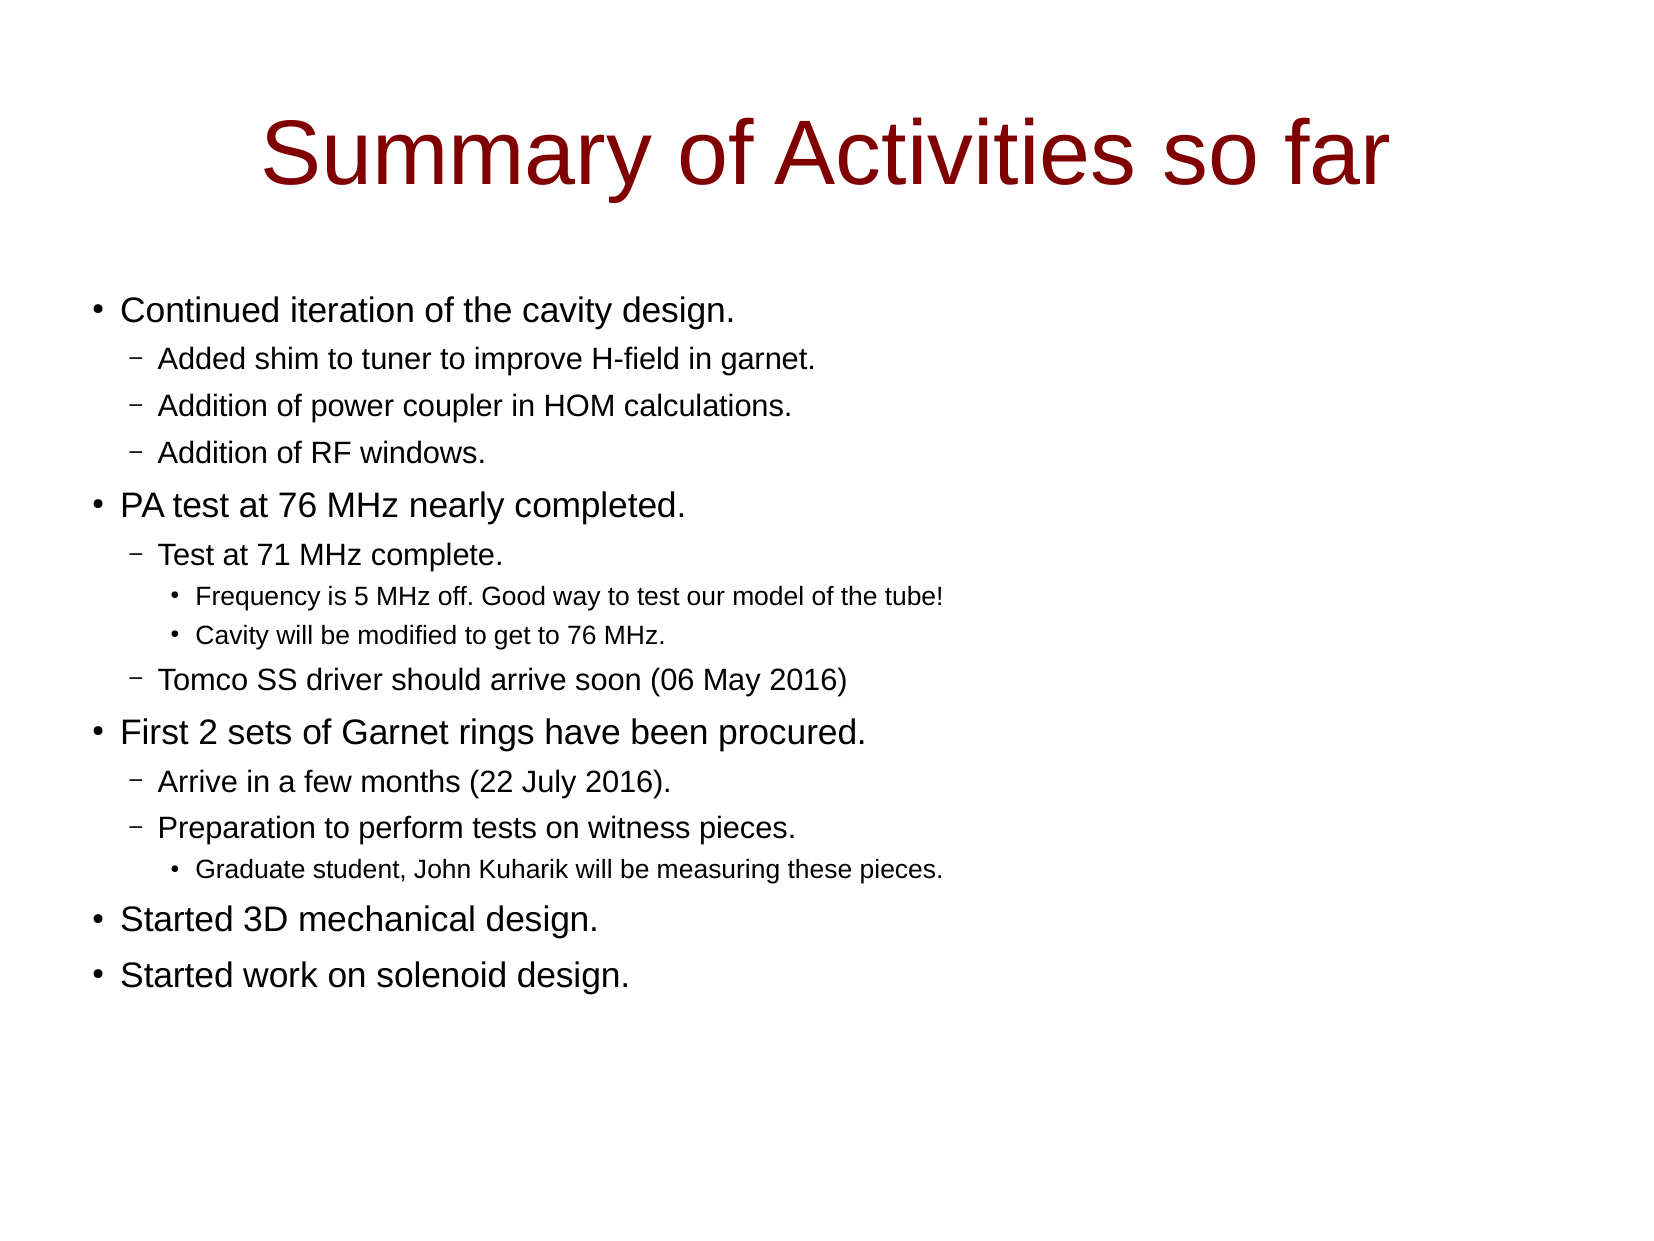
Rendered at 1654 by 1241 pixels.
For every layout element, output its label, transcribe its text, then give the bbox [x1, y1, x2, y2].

title Summary of Activities so far [82, 49, 1571, 257]
list Continued iteration of the cavity design. Added shim to tuner to improve H-field in garnet. Addition of power coupler in HOM calculations. Addition of RF windows. PA test at 76 MHz nearly completed. Test at 71 MHz complete. Frequency is 5 MHz off. Good way to test our model of the tube! Cavity will be modified to get to 76 MHz. Tomco SS driver should arrive soon (06 May 2016) First 2 sets of Garnet rings have been procured. Arrive in a few months (22 July 2016). Preparation to perform tests on witness pieces. Graduate student, John Kuharik will be measuring these pieces. Started 3D mechanical design. Started work on solenoid design. [82, 290, 1571, 1010]
